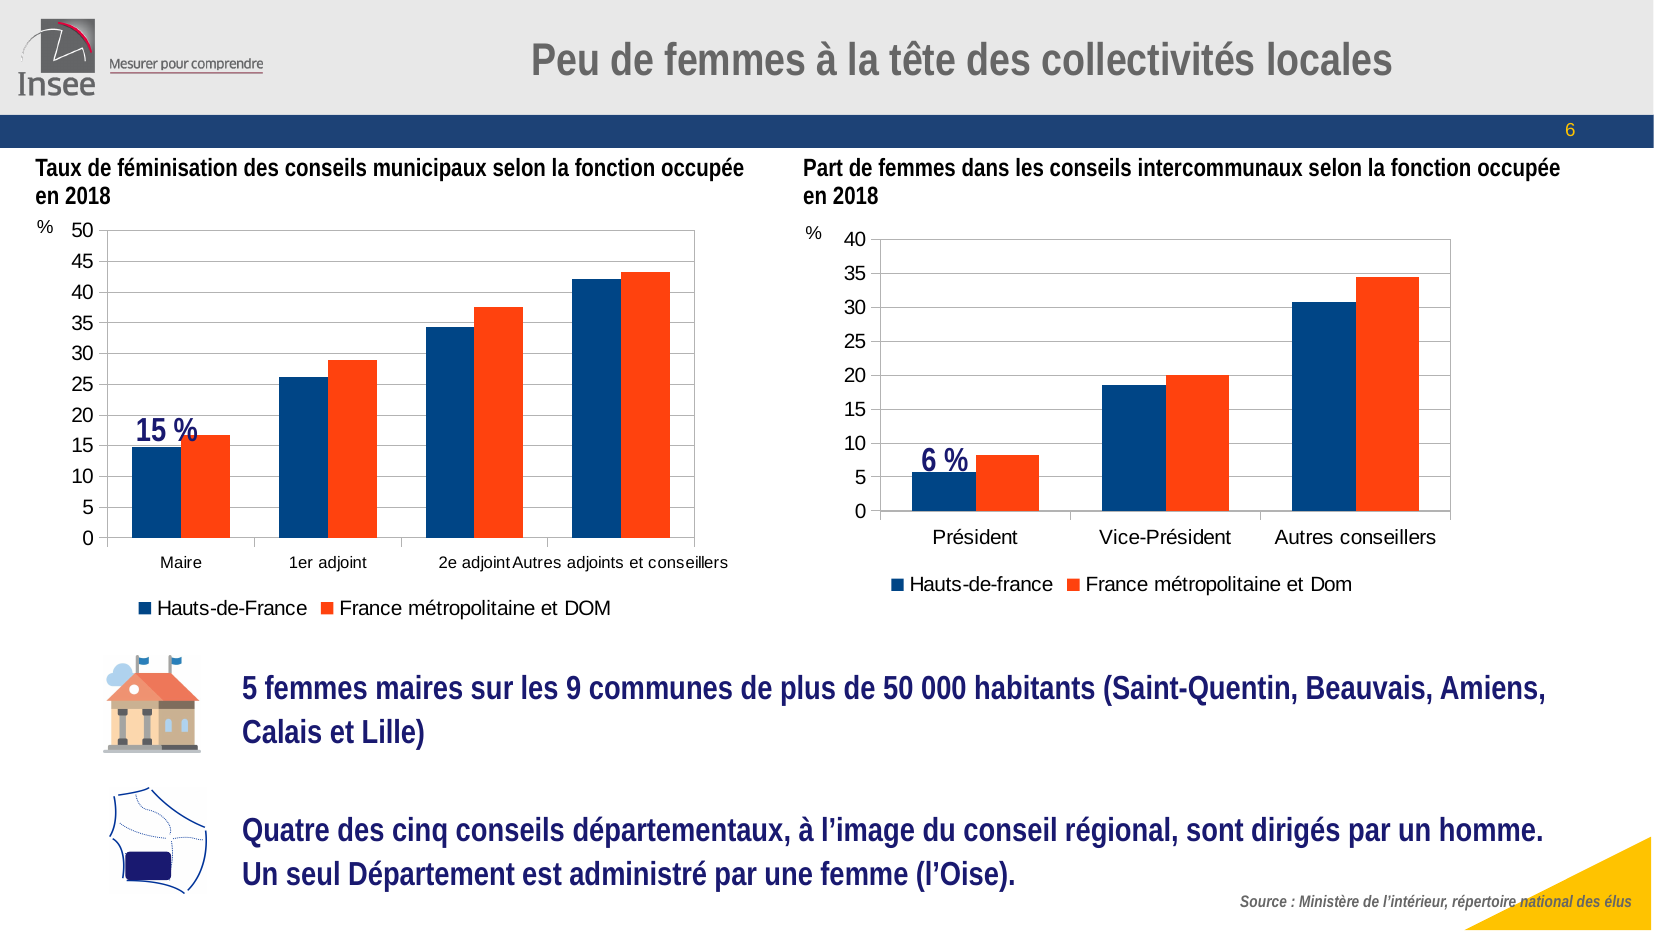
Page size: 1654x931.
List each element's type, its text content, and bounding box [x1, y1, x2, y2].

chart [779, 216, 1465, 603]
title 6 % [915, 421, 975, 479]
title Peu de femmes à la tête des collectivités locales [271, 0, 1654, 119]
title 5 femmes maires sur les 9 communes de plus de 50 000 habitants (Saint-Quentin, Beauvais, Amiens, Calais et Lille) [242, 649, 1565, 764]
title Taux de féminisation des conseils municipaux selon la fonction occupée en 2018 [35, 143, 756, 219]
text_box [125, 851, 172, 881]
title Source : Ministère de l’intérieur, répertoire national des élus [1240, 864, 1642, 931]
picture [14, 0, 263, 99]
title Quatre des cinq conseils départementaux, à l’image du conseil régional, sont dirigés par un homme. Un seul Département est administré par une femme (l’Oise). [242, 791, 1566, 906]
chart [5, 210, 745, 626]
picture [103, 655, 201, 753]
picture [109, 787, 207, 894]
title 15 % [135, 391, 207, 449]
title Part de femmes dans les conseils intercommunaux selon la fonction occupée en 2018 [803, 143, 1571, 219]
